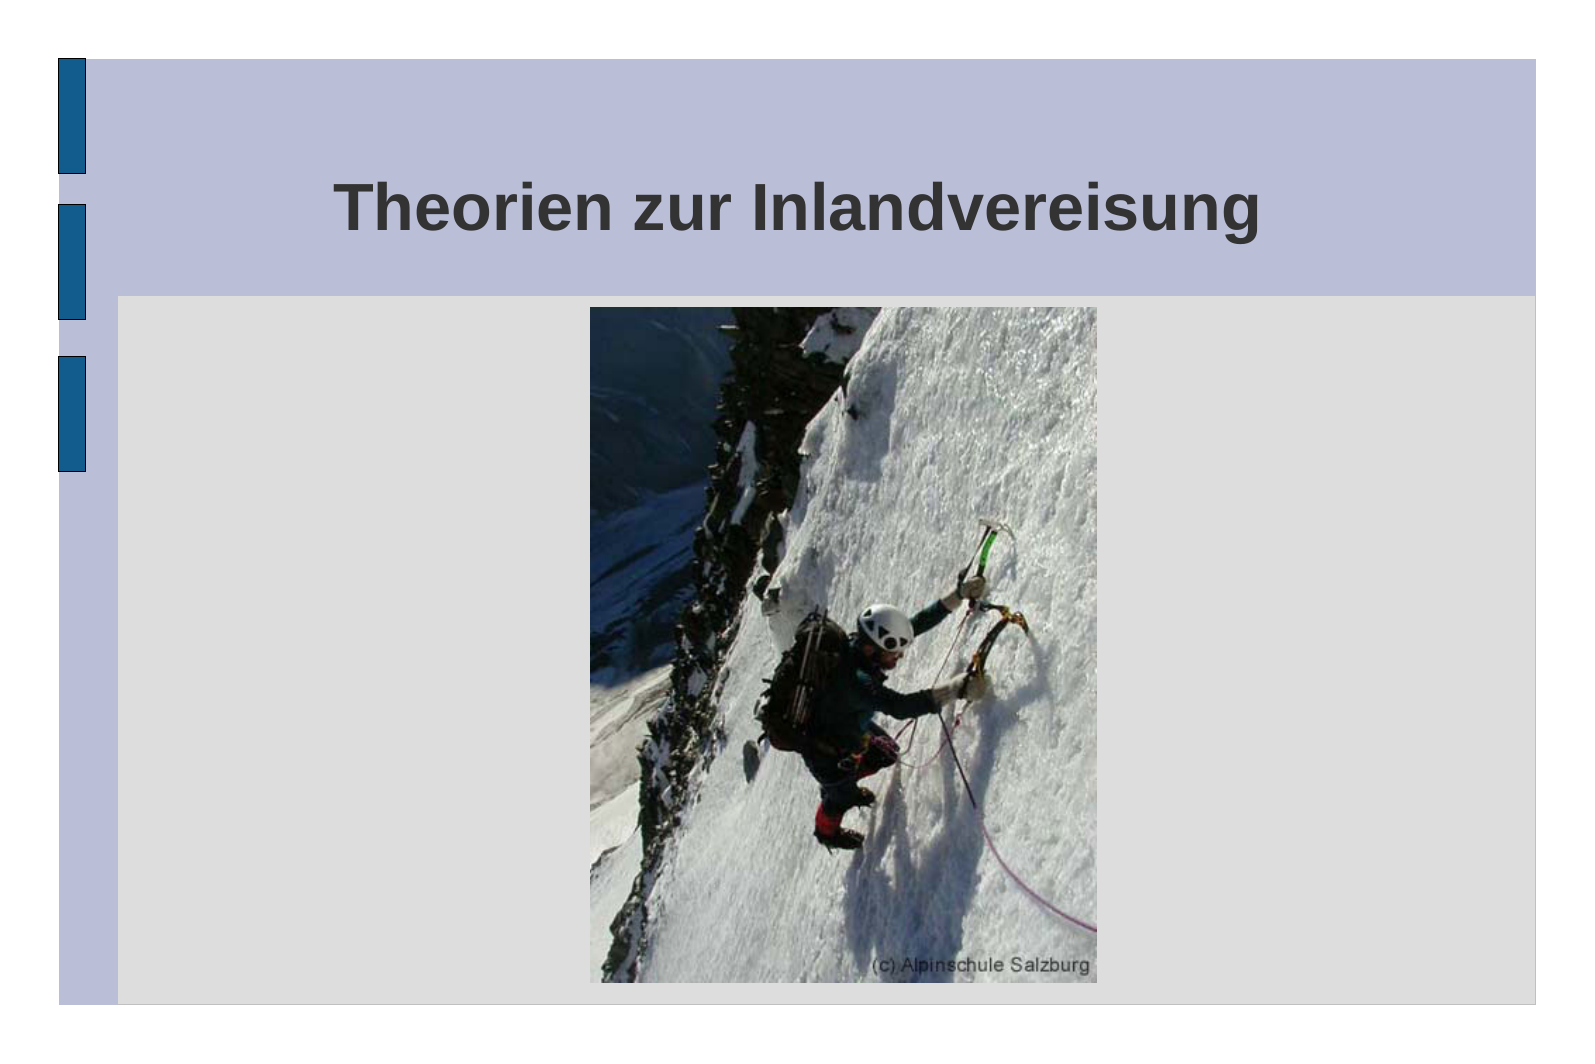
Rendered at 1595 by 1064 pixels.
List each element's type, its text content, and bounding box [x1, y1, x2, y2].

picture [590, 307, 1097, 983]
title Theorien zur Inlandvereisung [167, 128, 1429, 287]
